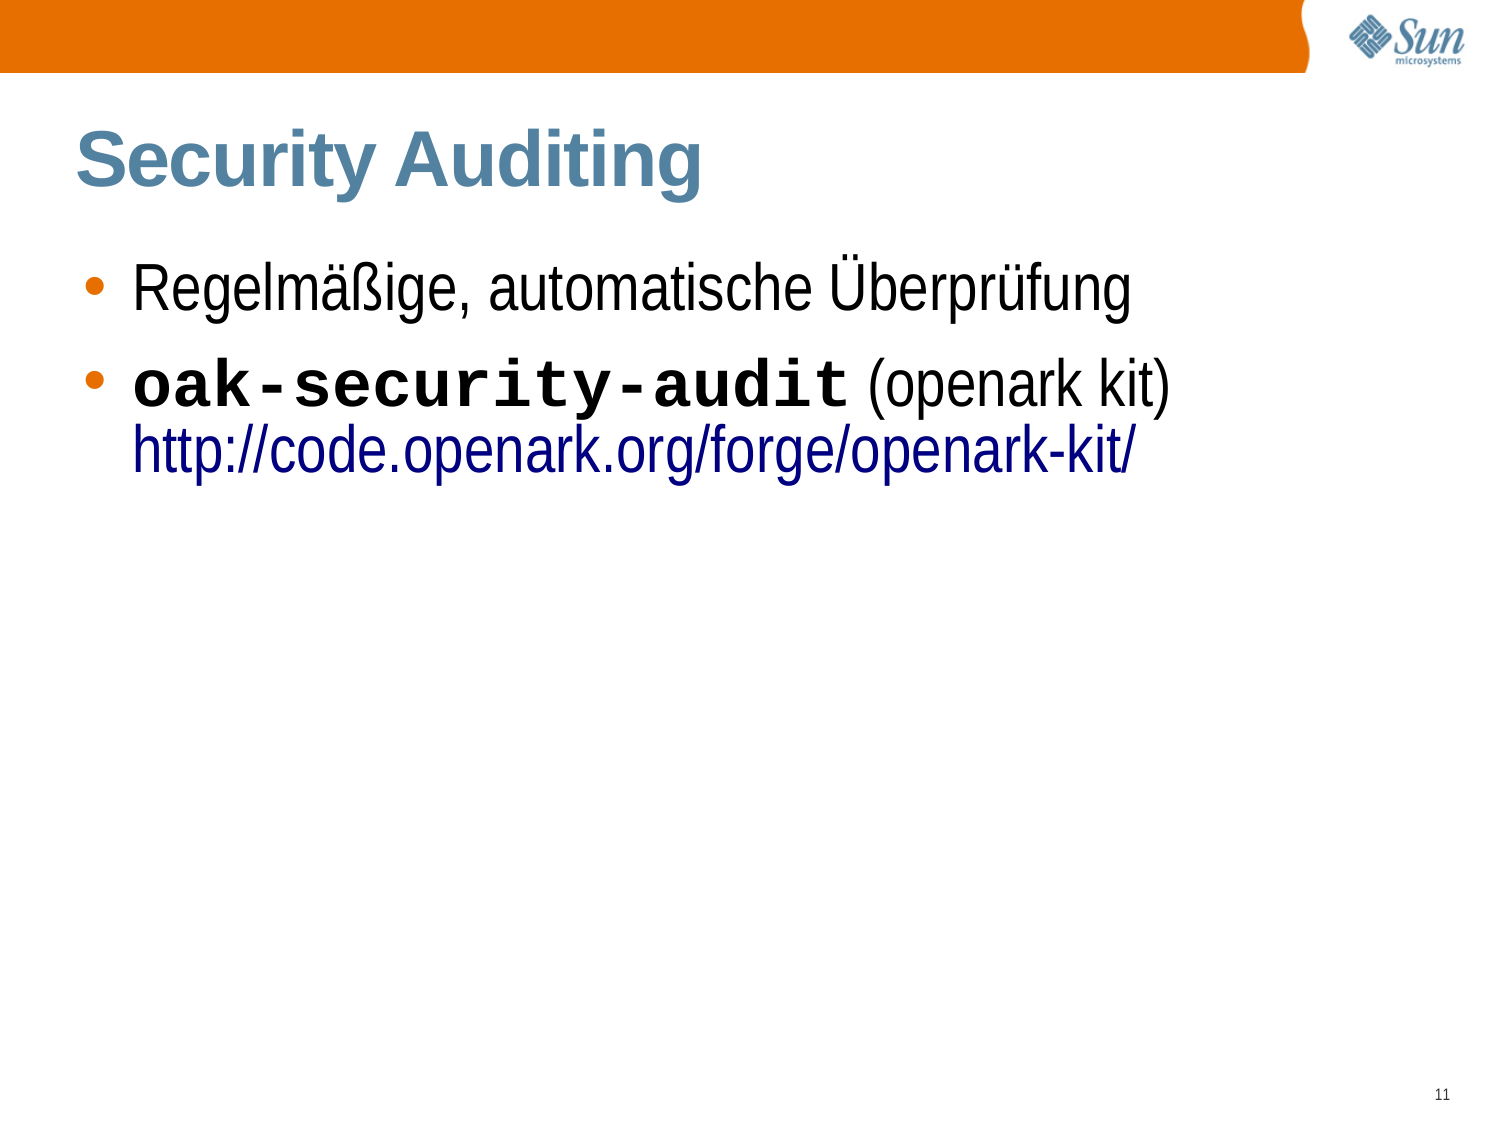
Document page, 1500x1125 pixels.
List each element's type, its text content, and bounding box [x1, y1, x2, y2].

title Security Auditing [75, 123, 1437, 212]
list Regelmäßige, automatische Überprüfung oak-security-audit (openark kit) http://code.openark.org/forge/openark-kit/ [64, 258, 1401, 1048]
picture [0, 0, 1500, 73]
